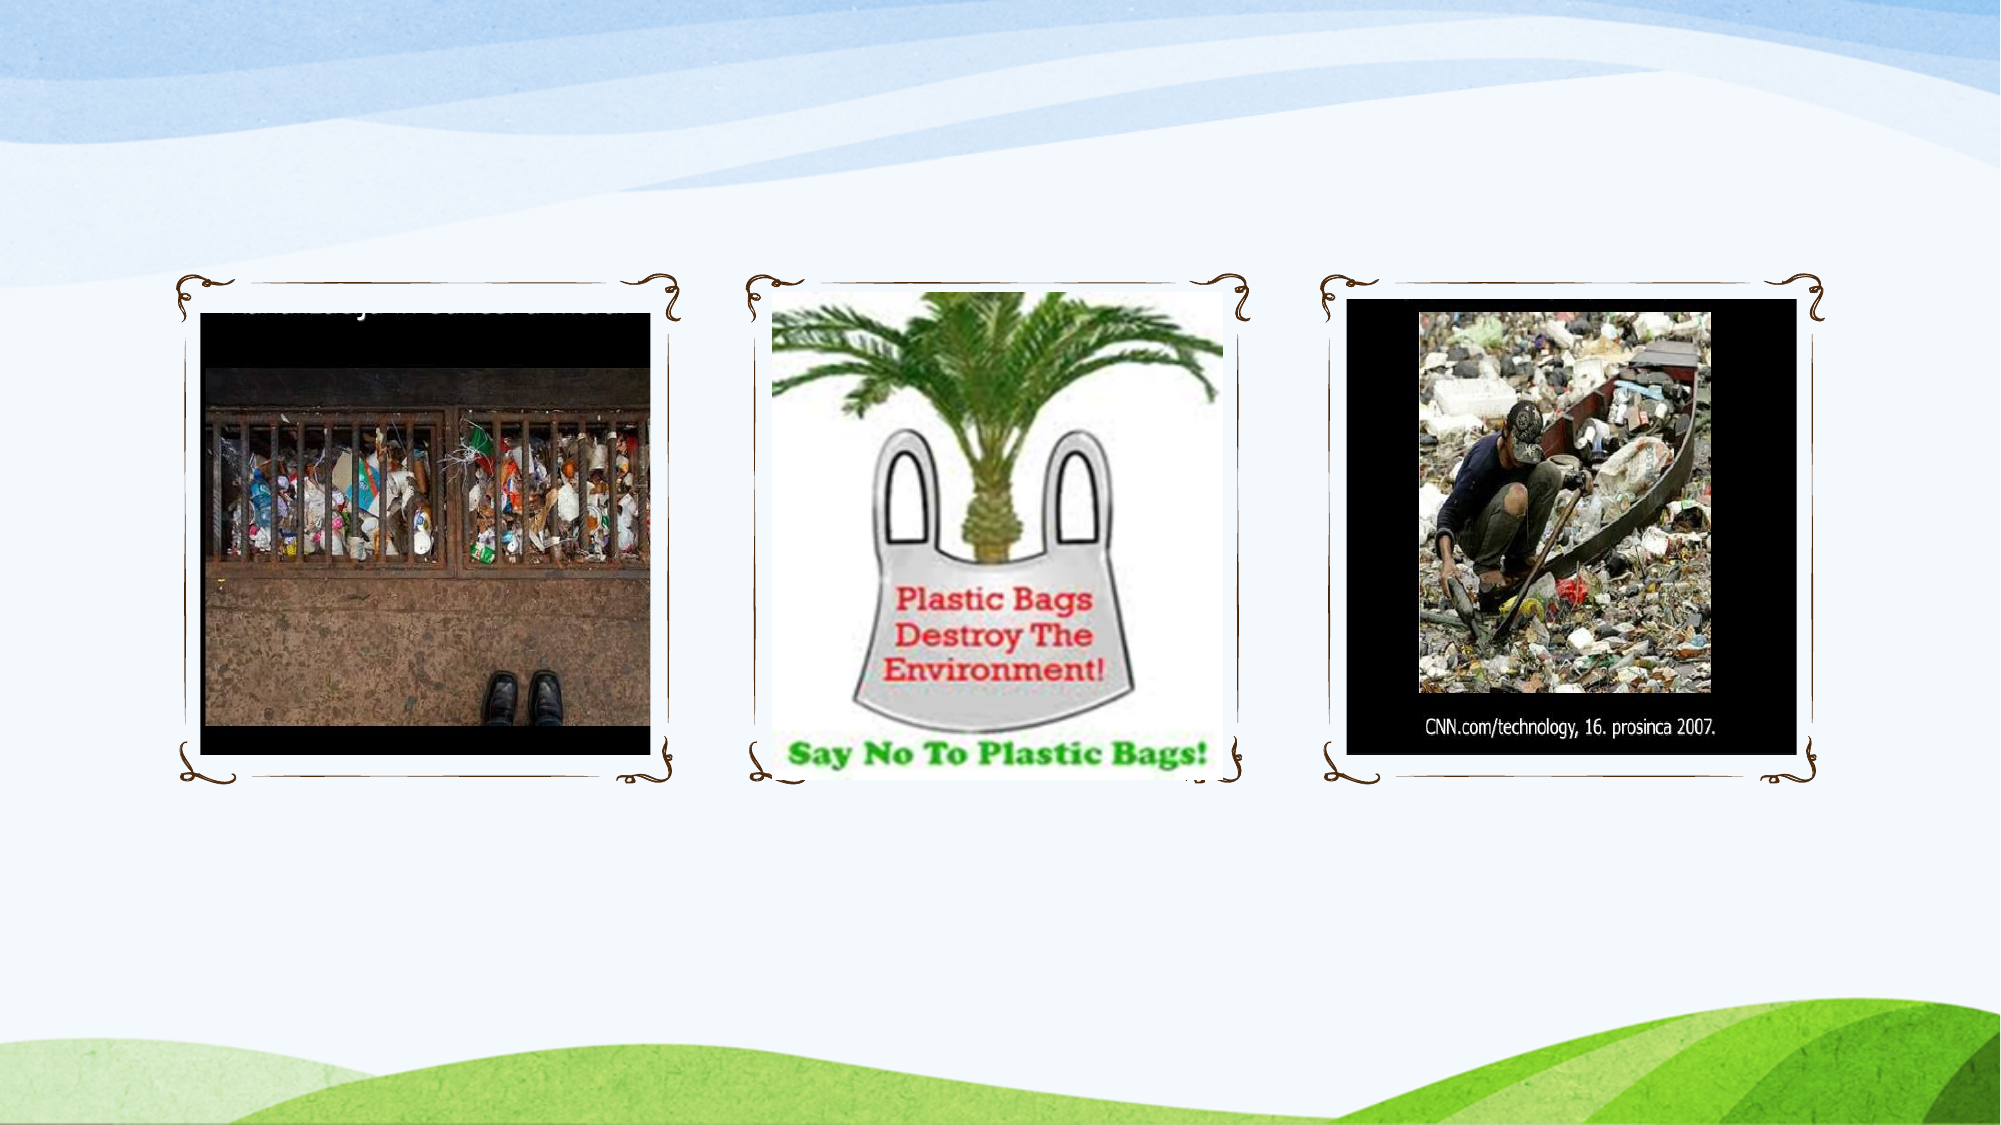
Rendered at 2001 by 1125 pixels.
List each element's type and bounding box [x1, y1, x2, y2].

picture [772, 292, 1223, 780]
picture [1346, 299, 1797, 755]
picture [200, 313, 651, 755]
